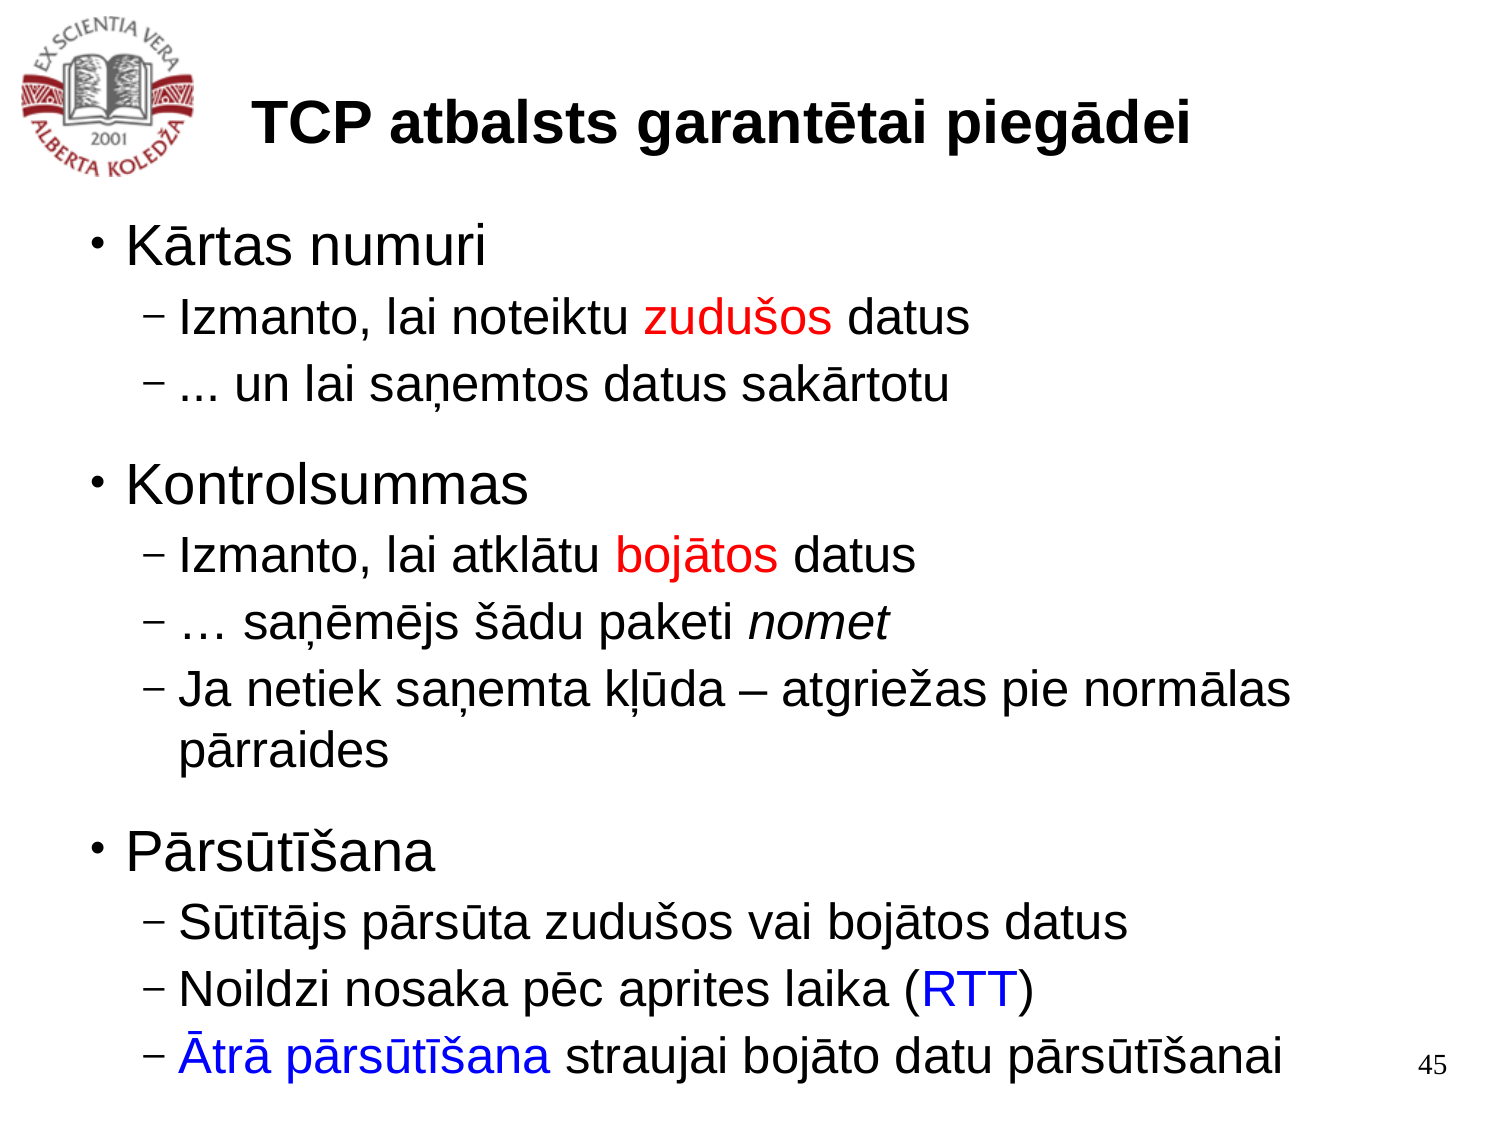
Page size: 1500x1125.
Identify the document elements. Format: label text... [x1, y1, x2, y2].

title TCP atbalsts garantētai piegādei [50, 62, 1374, 175]
list Kārtas numuri Izmanto, lai noteiktu zudušos datus ... un lai saņemtos datus sakārtotu Kontrolsummas Izmanto, lai atklātu bojātos datus … saņēmējs šādu paketi nomet Ja netiek saņemta kļūda – atgriežas pie normālas pārraides Pārsūtīšana Sūtītājs pārsūta zudušos vai bojātos datus Noildzi nosaka pēc aprites laika (RTT) Ātrā pārsūtīšana straujai bojāto datu pārsūtīšanai [74, 200, 1463, 1101]
picture [21, 16, 194, 177]
